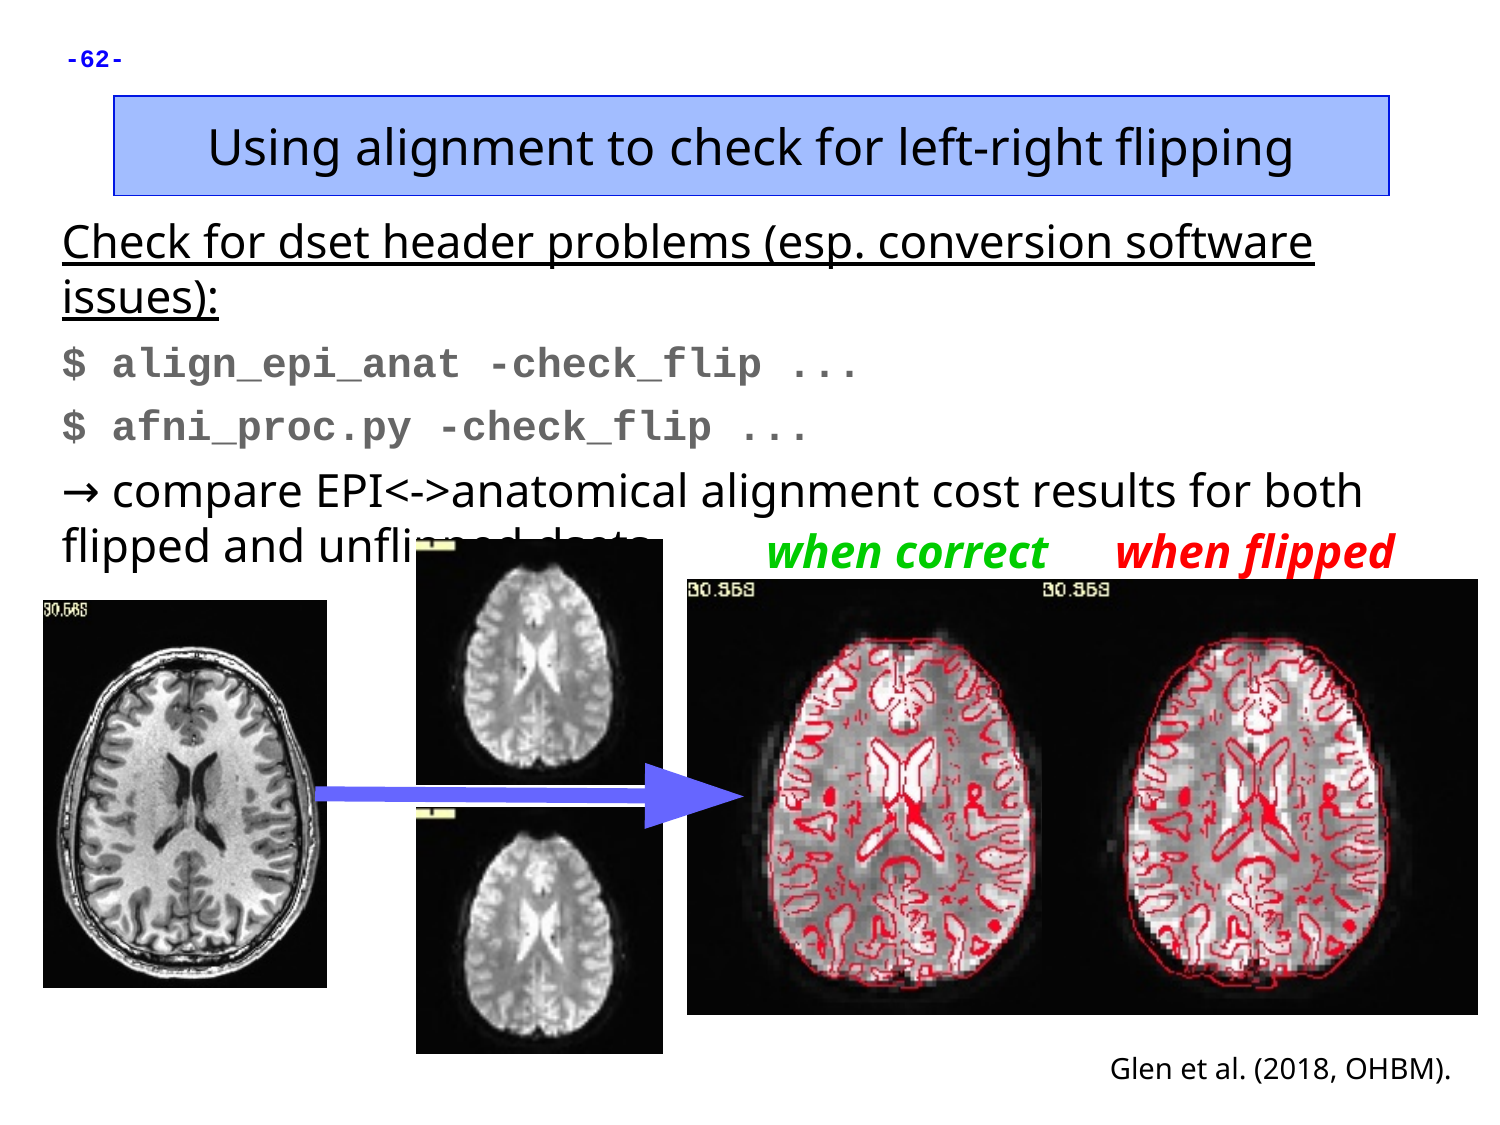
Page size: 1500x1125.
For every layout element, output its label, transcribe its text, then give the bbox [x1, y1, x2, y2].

picture [687, 579, 1478, 1015]
text_box Glen et al. (2018, OHBM). [1095, 1043, 1470, 1094]
picture [416, 539, 663, 786]
text_box when flipped [1099, 515, 1412, 579]
text_box when correct [751, 515, 1065, 579]
text_box Check for dset header problems (esp. conversion software issues): $ align_epi_anat -check_flip ... $ afni_proc.py -check_flip ... → compare EPI<->anatomical alignment cost results for both flipped and unflipped dsets. [45, 204, 1488, 1113]
picture [416, 807, 663, 1054]
text_box Using alignment to check for left-right flipping [114, 95, 1389, 196]
picture [43, 600, 327, 988]
